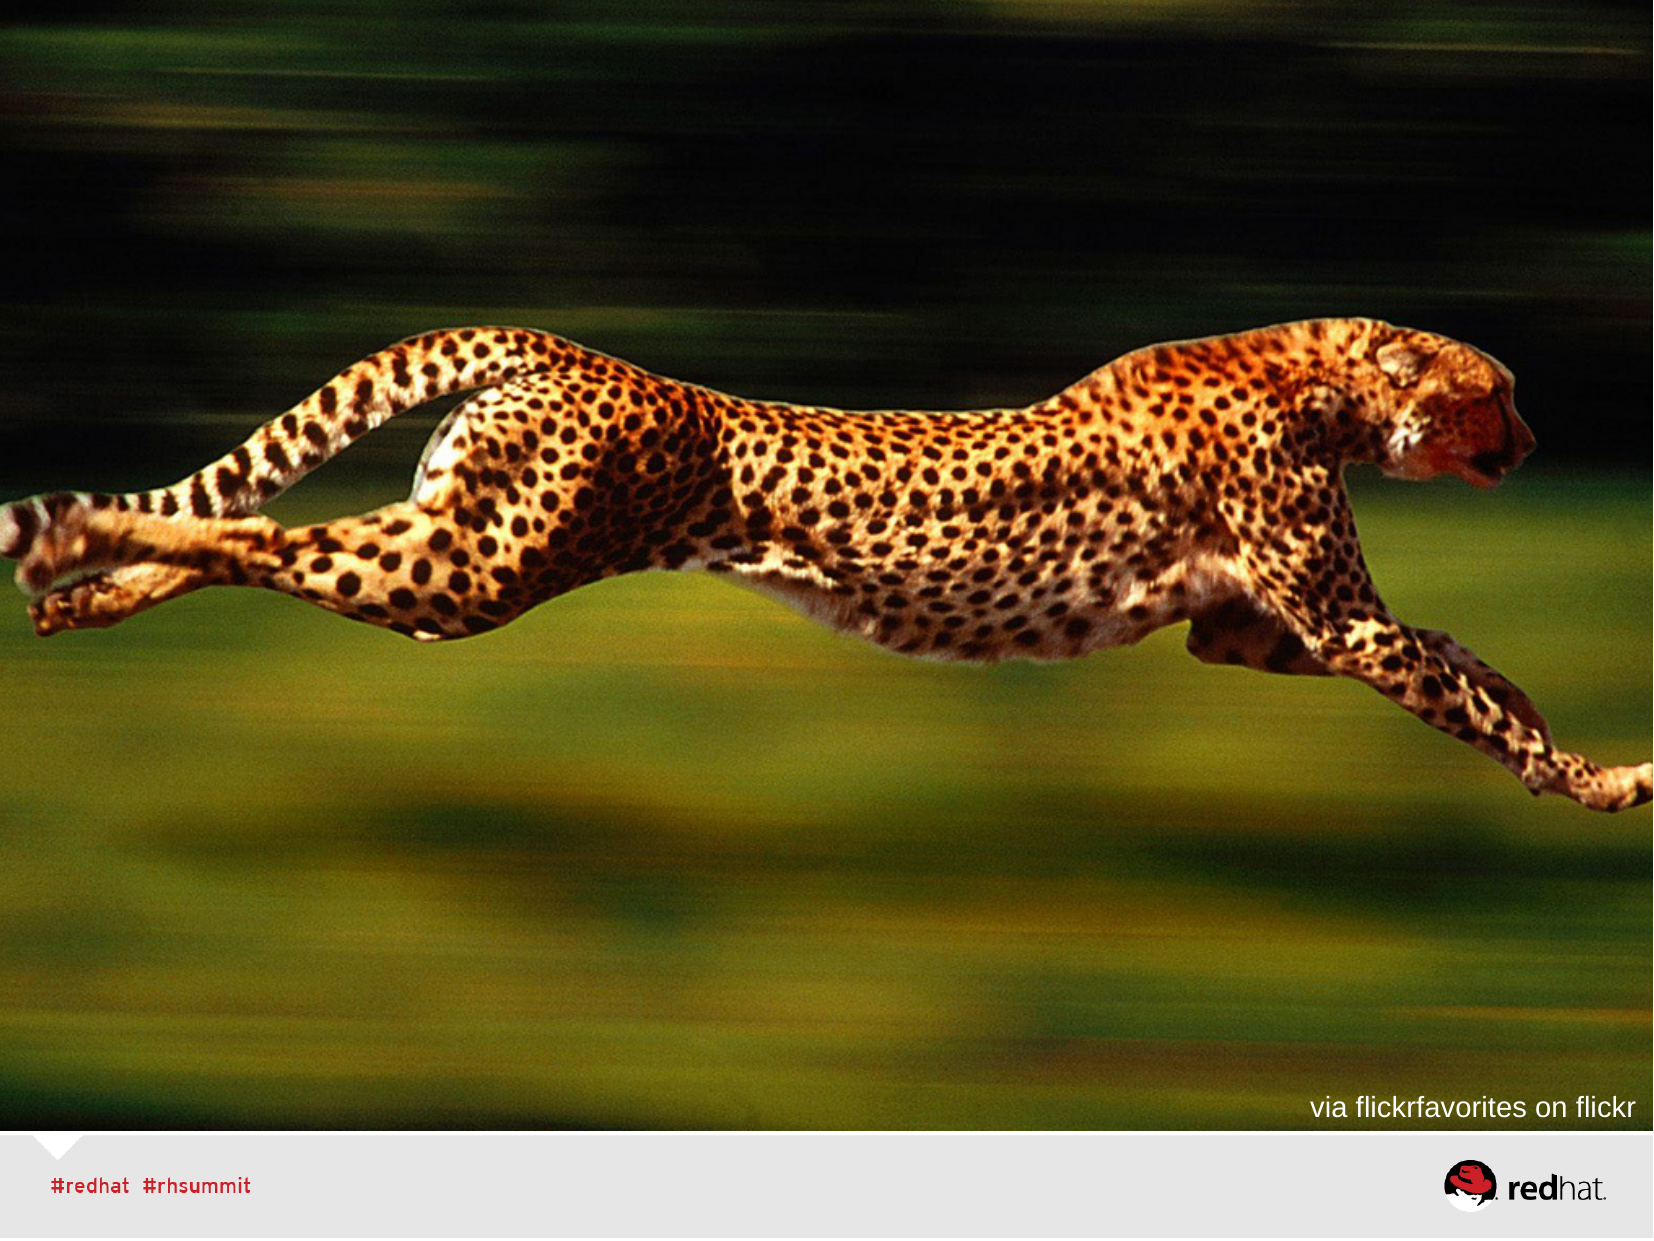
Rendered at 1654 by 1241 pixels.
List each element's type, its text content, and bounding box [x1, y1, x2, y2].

text_box via flickrfavorites on flickr [1295, 1083, 1651, 1131]
picture [0, 0, 1654, 1238]
